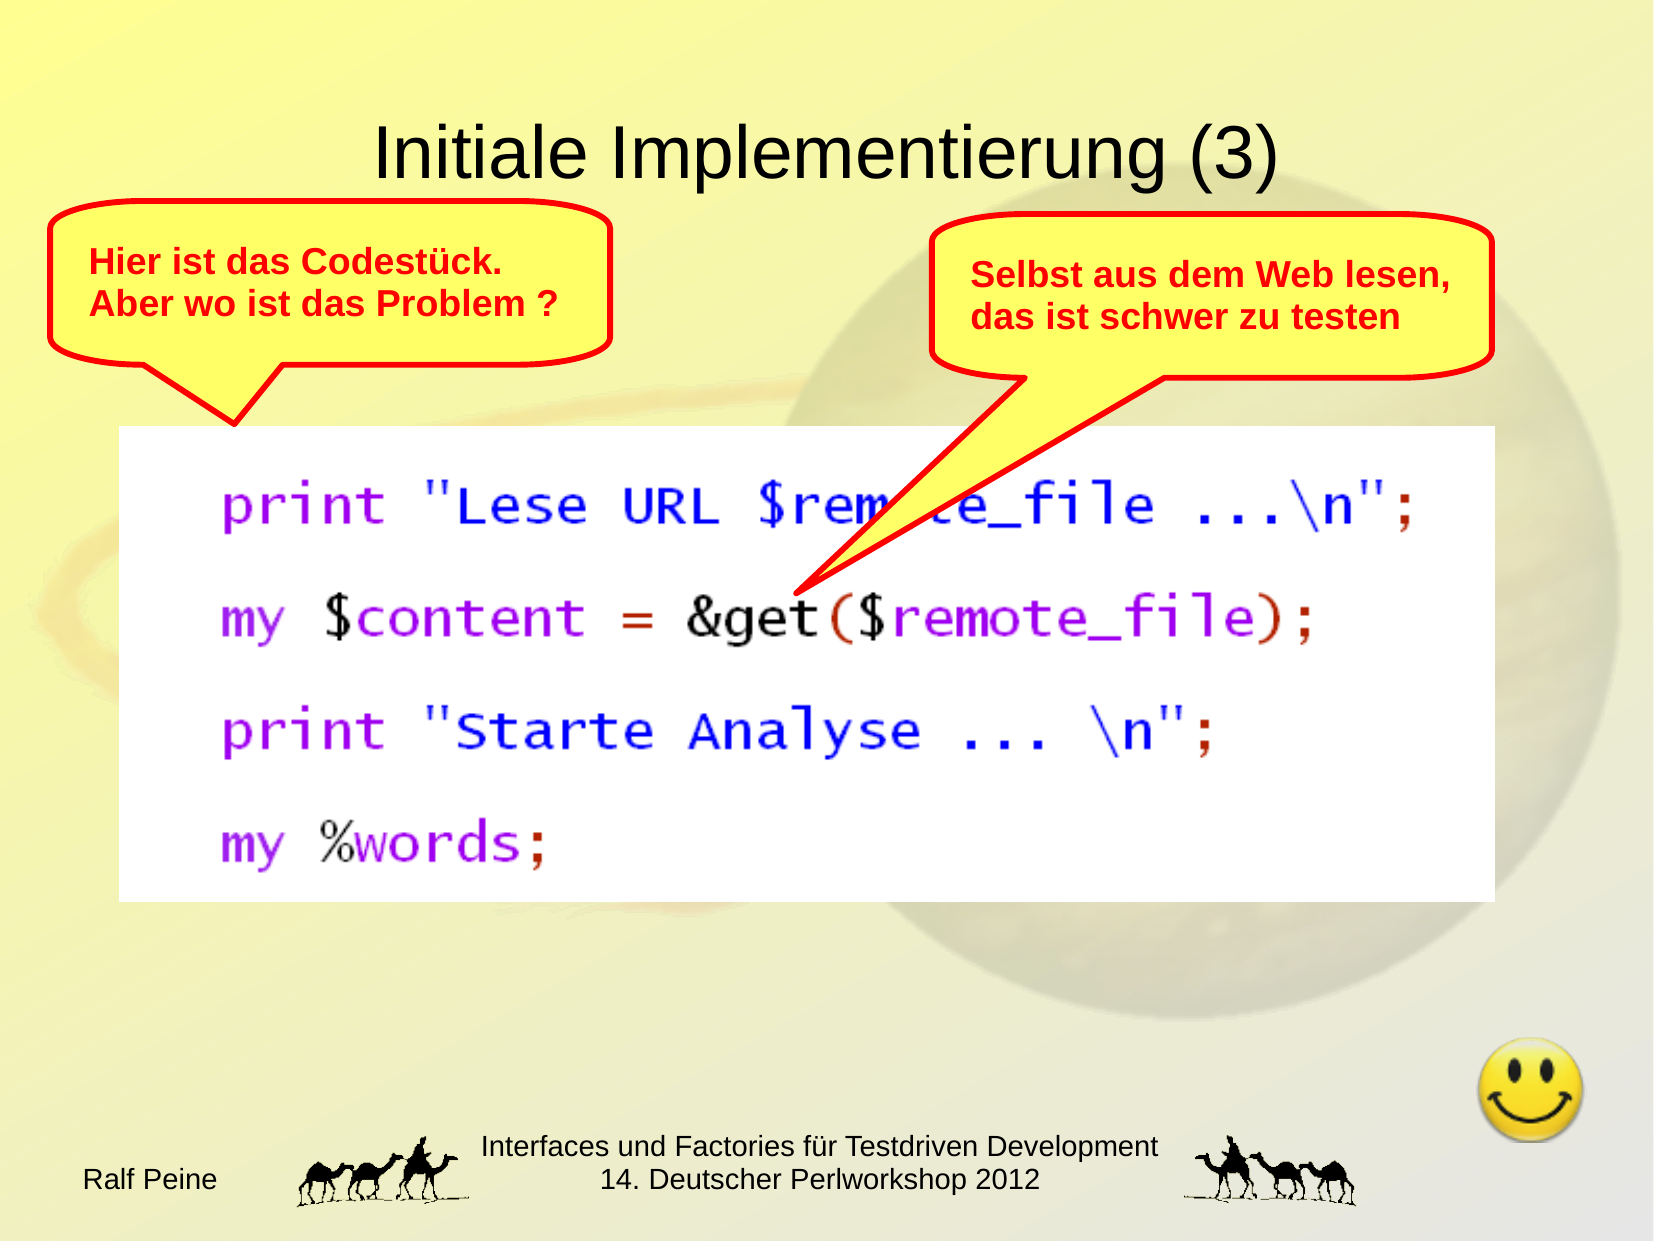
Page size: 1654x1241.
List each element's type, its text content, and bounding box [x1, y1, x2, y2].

text_box Selbst aus dem Web lesen, das ist schwer zu testen [796, 214, 1492, 594]
picture [3, 138, 1654, 1143]
picture [1184, 1133, 1362, 1213]
title Initiale Implementierung (3) [82, 49, 1571, 257]
text_box Hier ist das Codestück. Aber wo ist das Problem ? [50, 200, 611, 425]
picture [291, 1134, 469, 1214]
